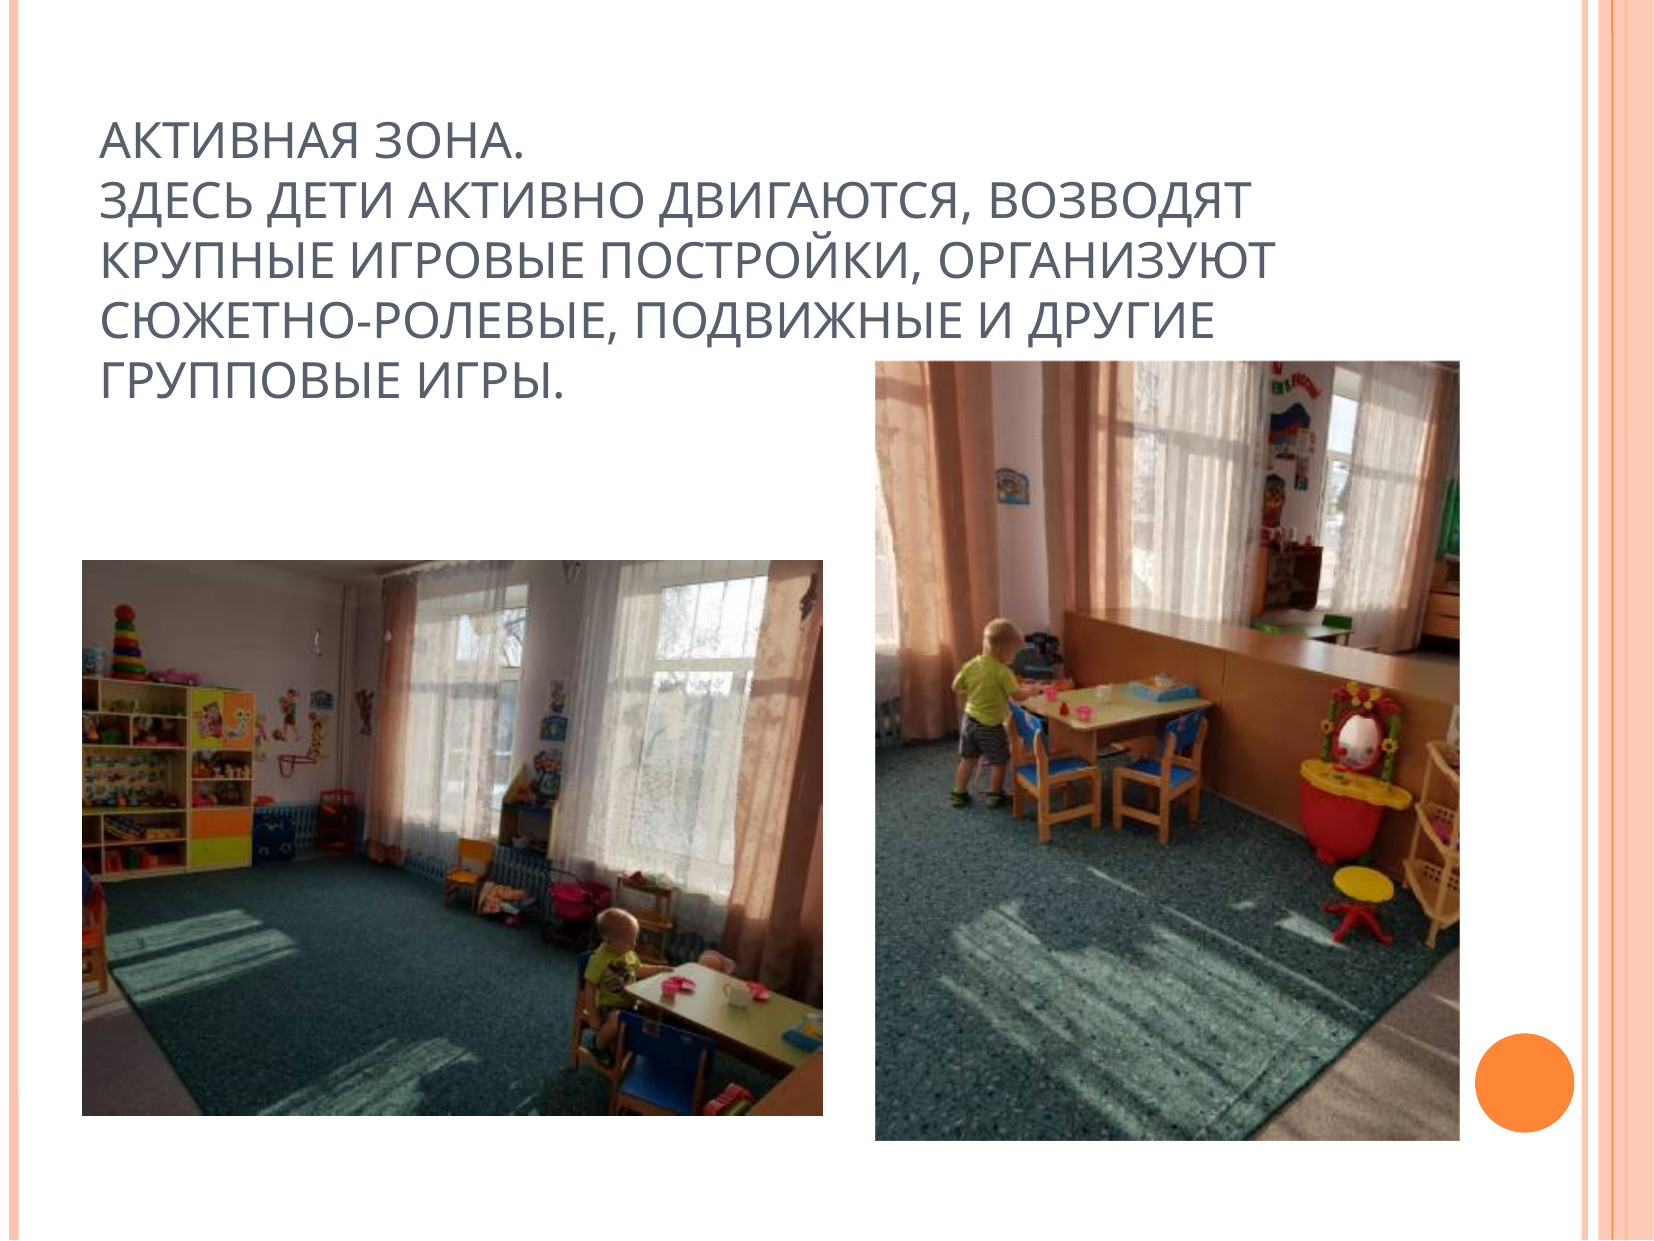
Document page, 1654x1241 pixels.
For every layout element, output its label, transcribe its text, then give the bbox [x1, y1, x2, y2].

picture [874, 360, 1460, 1141]
title Активная зона. Здесь дети активно двигаются, возводят крупные игровые постройки, организуют сюжетно-ролевые, подвижные и другие групповые игры. [82, 100, 1434, 308]
picture [82, 560, 823, 1116]
